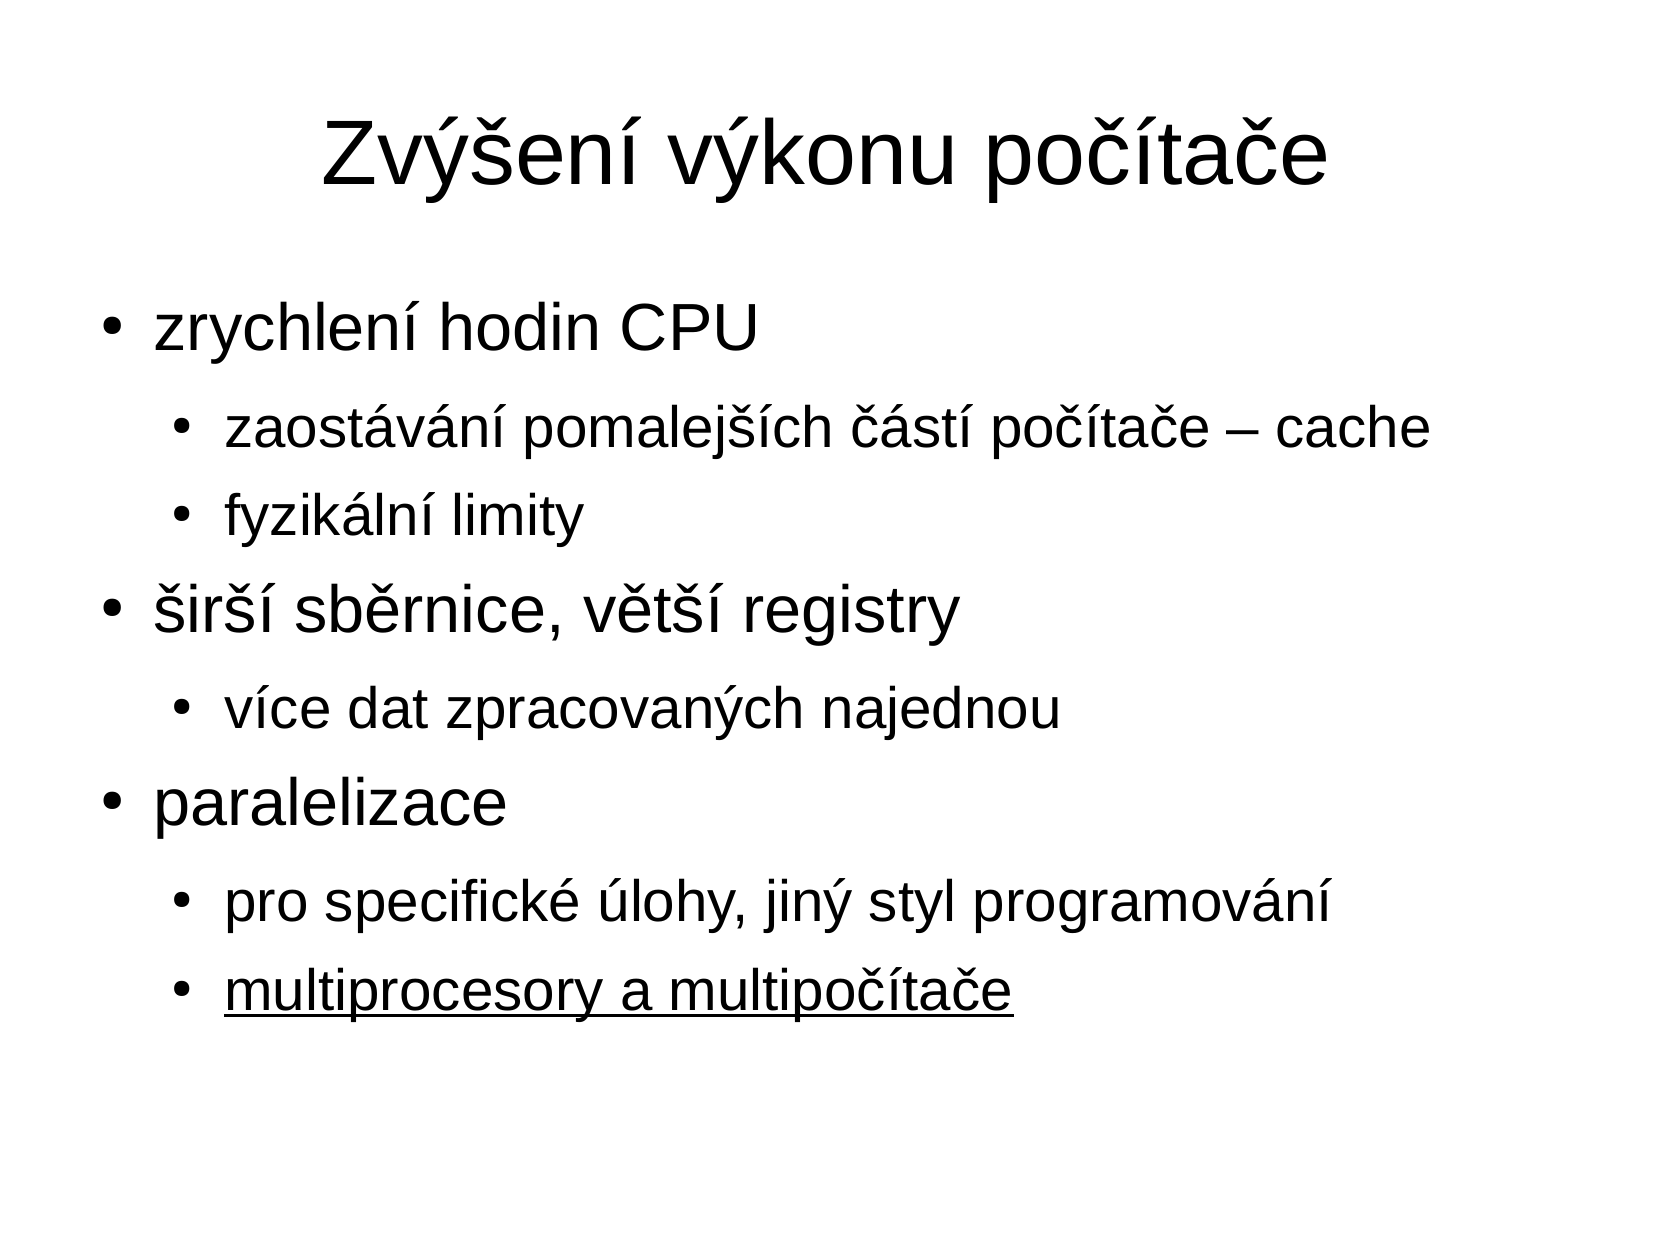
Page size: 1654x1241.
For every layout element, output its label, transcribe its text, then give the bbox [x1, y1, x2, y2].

title Zvýšení výkonu počítače [82, 56, 1571, 250]
list zrychlení hodin CPU zaostávání pomalejších částí počítače – cache fyzikální limity širší sběrnice, větší registry více dat zpracovaných najednou paralelizace pro specifické úlohy, jiný styl programování multiprocesory a multipočítače [82, 290, 1571, 1094]
